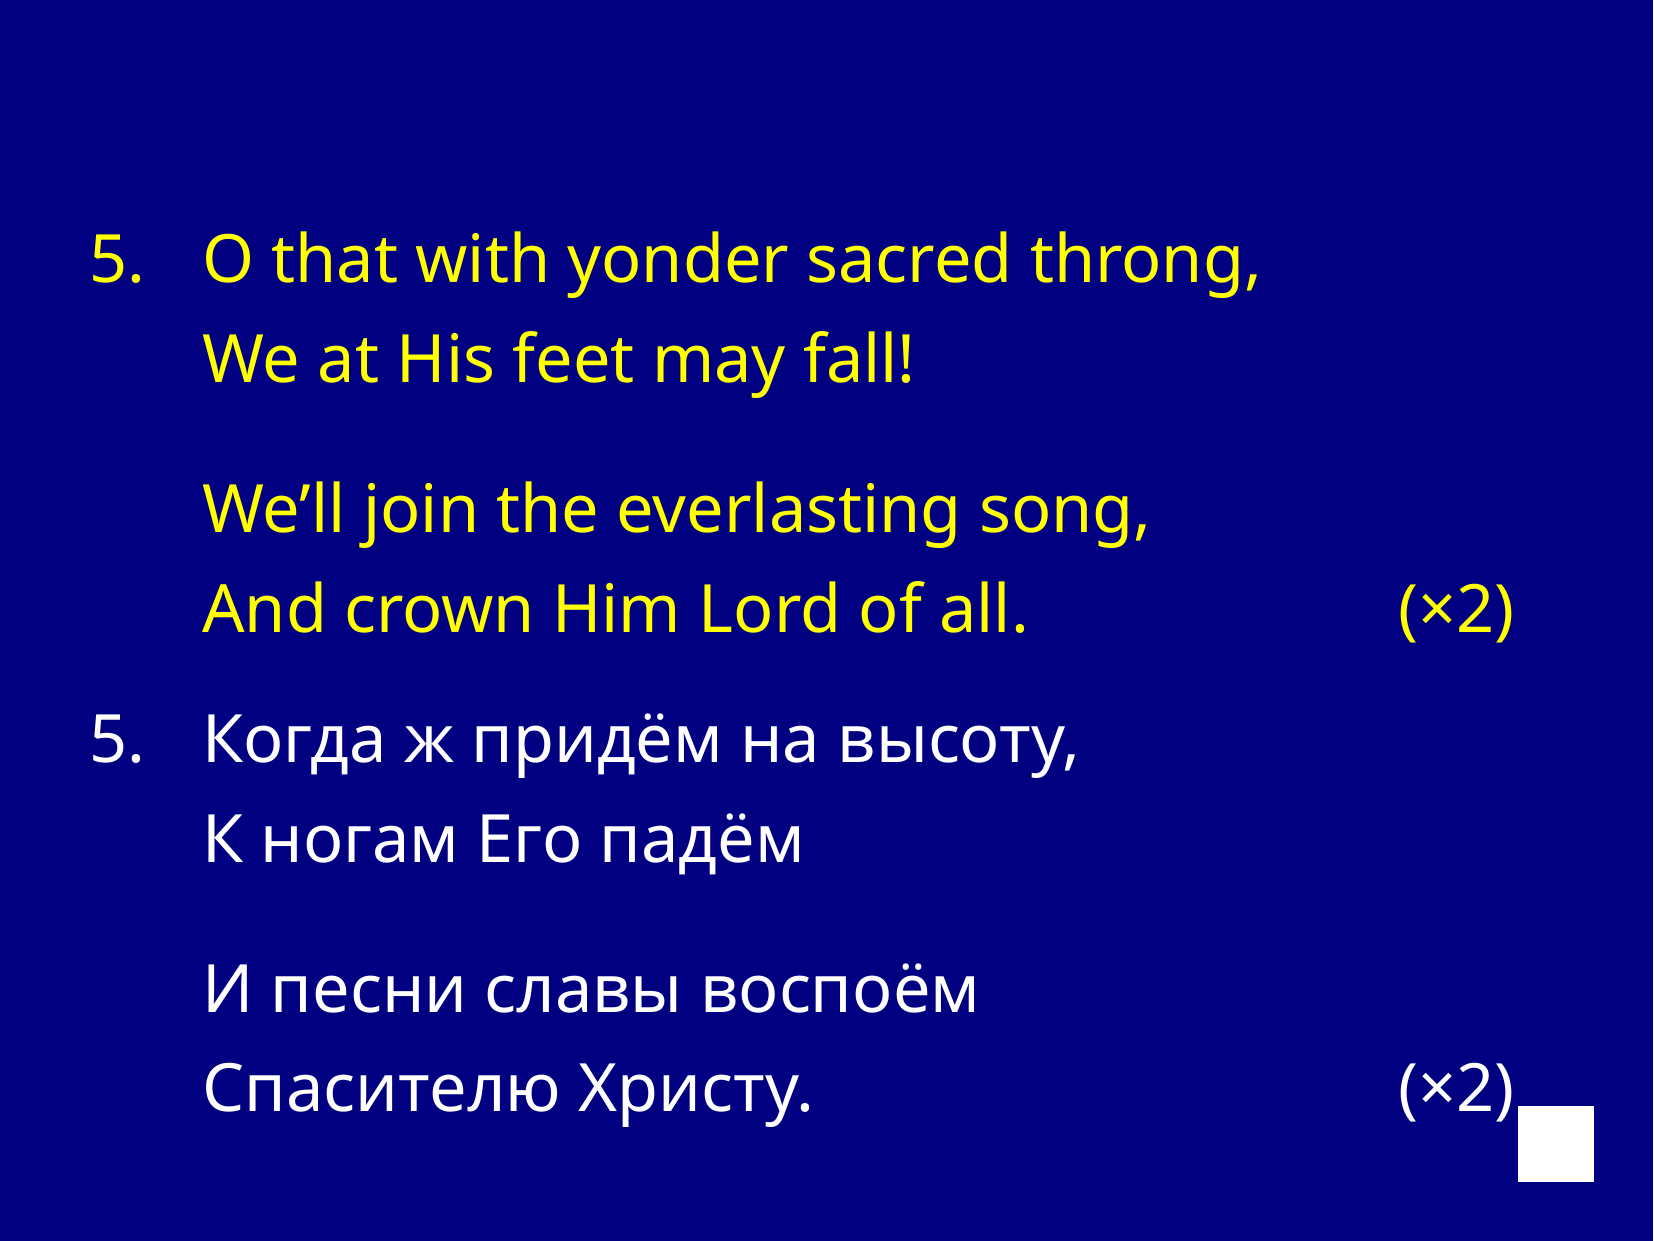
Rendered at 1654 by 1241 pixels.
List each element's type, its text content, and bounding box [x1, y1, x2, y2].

text_box 5. O that with yonder sacred throng, We at His feet may fall! We’ll join the everlasting song, And crown Him Lord of all. (×2) [75, 150, 1576, 657]
text_box [1518, 1106, 1594, 1182]
text_box 5. Когда ж придём на высоту, К ногам Его падём И песни славы воспоём Спасителю Христу. (×2) [75, 675, 1576, 1163]
